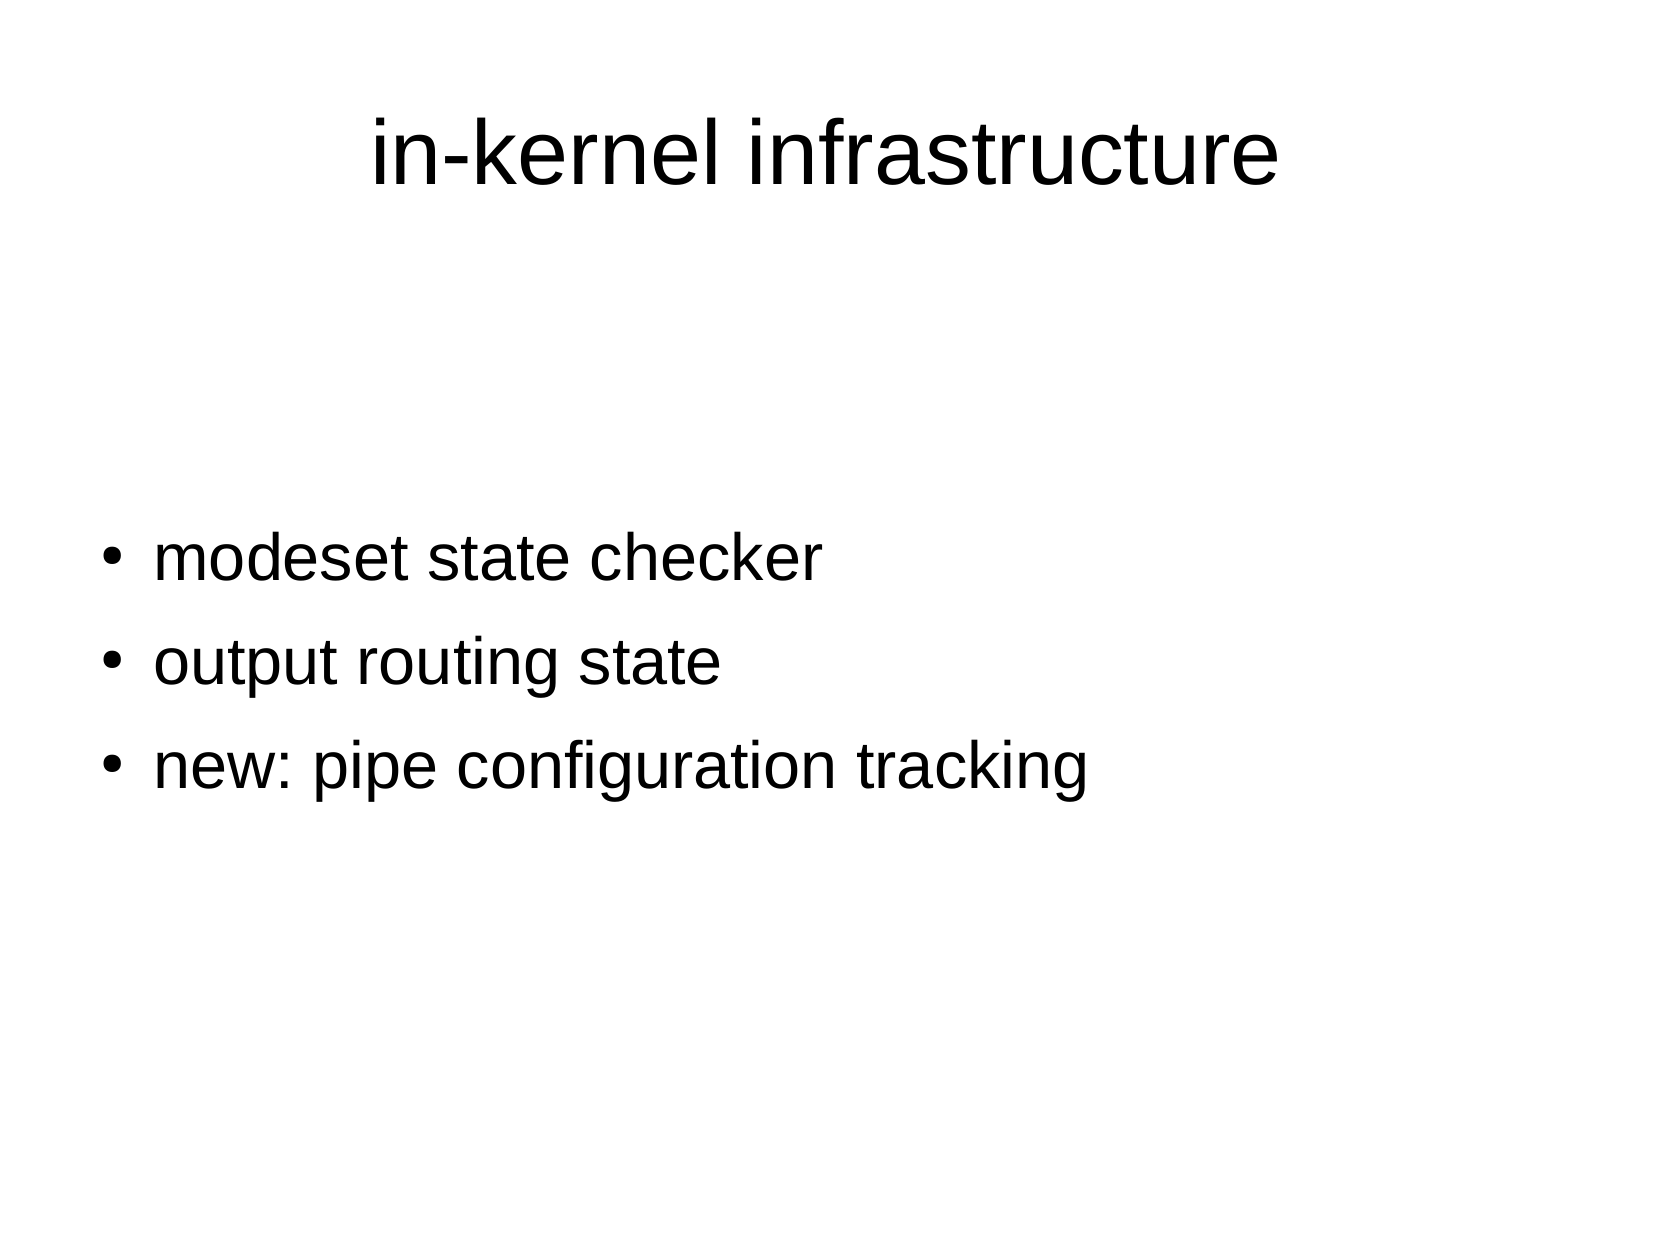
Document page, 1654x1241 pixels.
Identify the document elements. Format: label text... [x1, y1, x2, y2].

list modeset state checker output routing state new: pipe configuration tracking [82, 519, 1571, 1109]
title in-kernel infrastructure [82, 49, 1571, 257]
